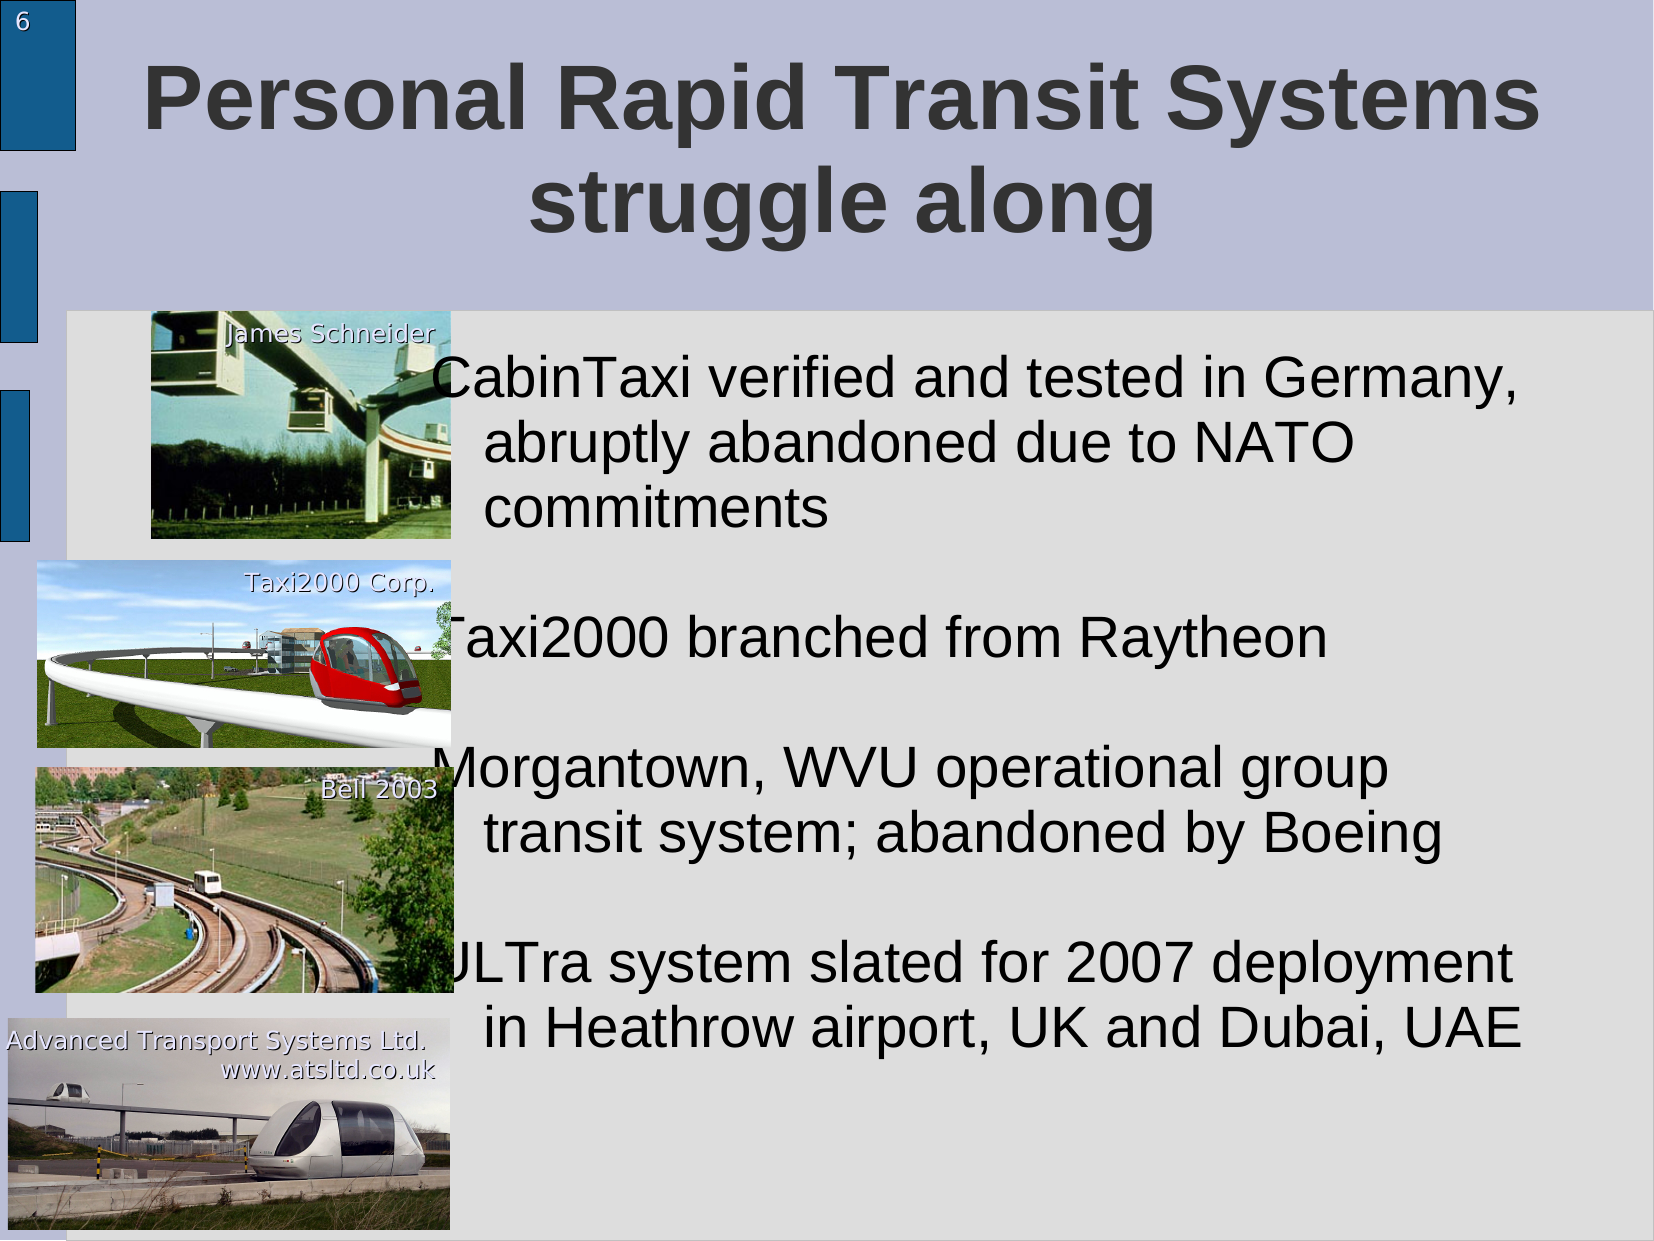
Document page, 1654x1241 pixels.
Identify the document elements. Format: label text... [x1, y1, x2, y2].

picture [7, 1018, 451, 1230]
picture [35, 767, 454, 993]
picture [37, 560, 451, 748]
title Personal Rapid Transit Systems struggle along [75, 7, 1613, 291]
list CabinTaxi verified and tested in Germany, abruptly abandoned due to NATO commitments Taxi2000 branched from Raytheon Morgantown, WVU operational group transit system; abandoned by Boeing ULTra system slated for 2007 deployment in Heathrow airport, UK and Dubai, UAE [412, 344, 1534, 1226]
picture [151, 311, 451, 540]
